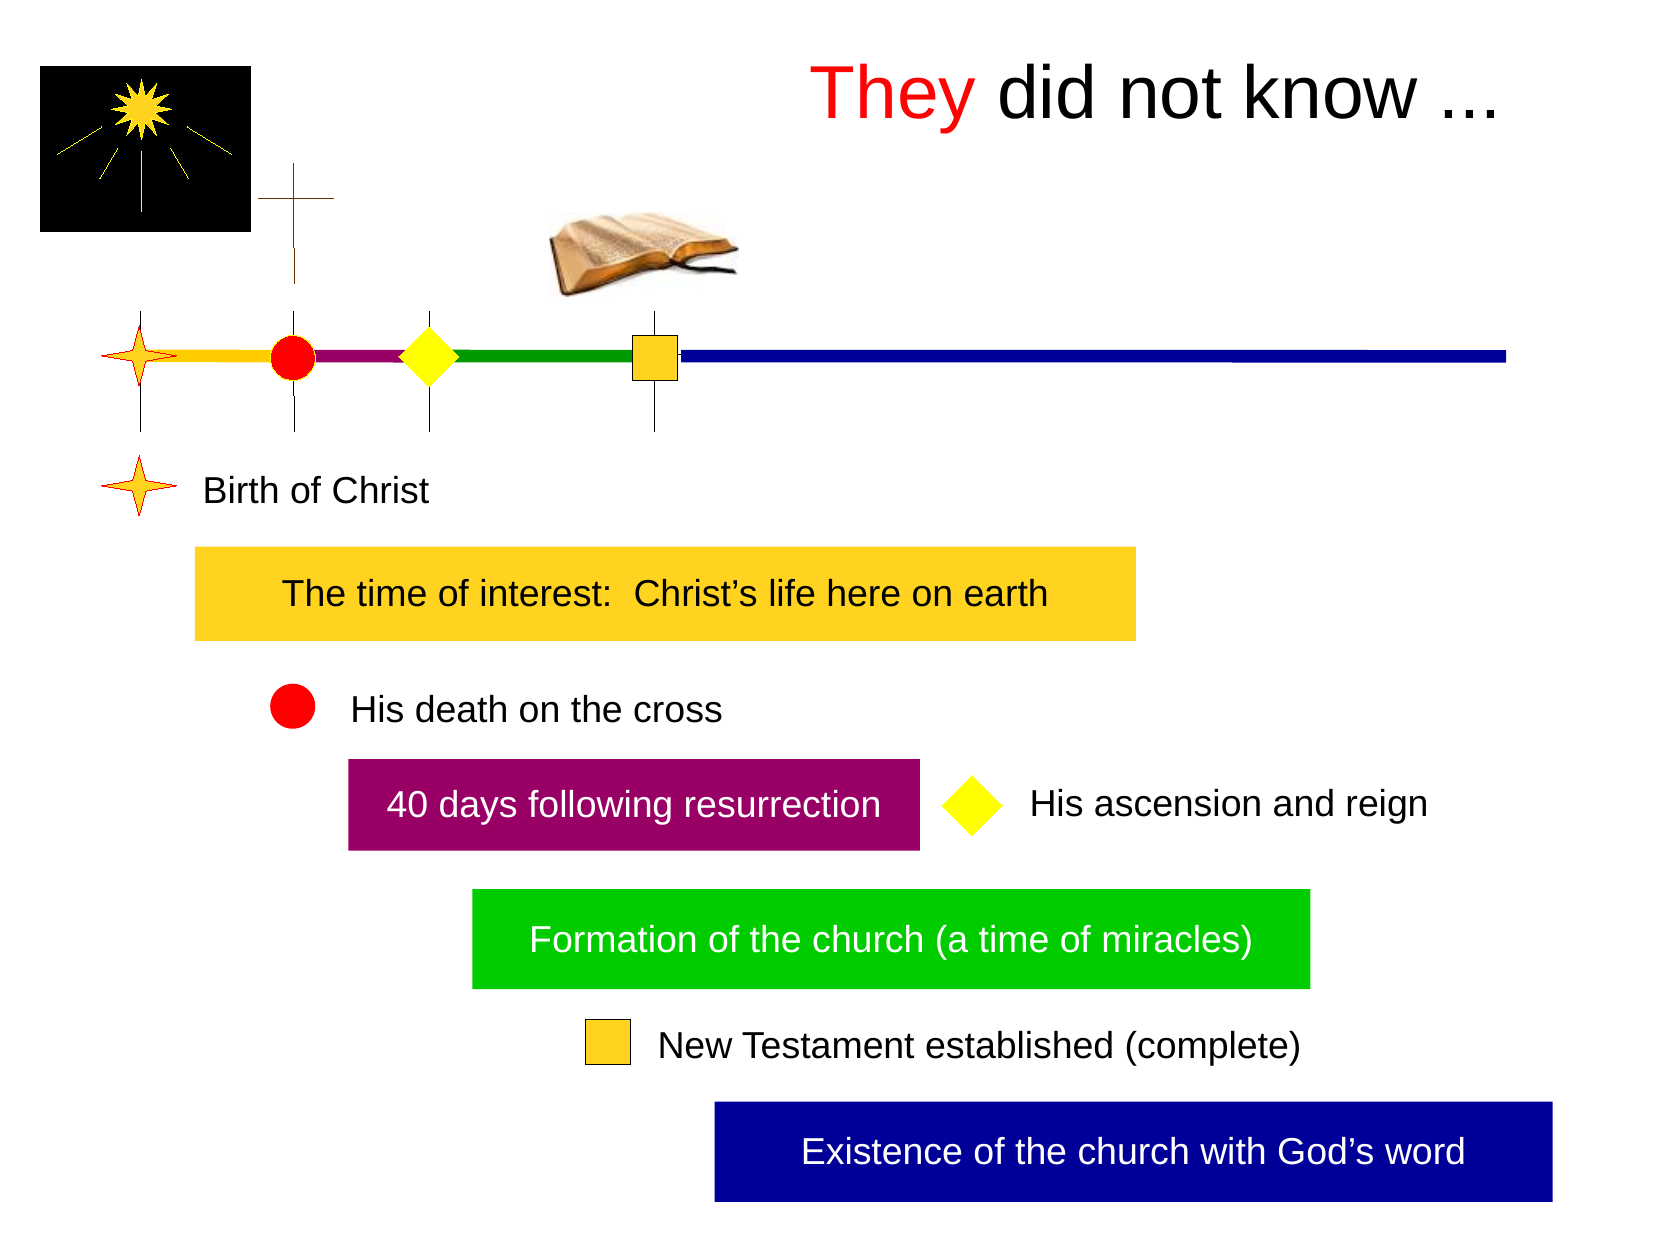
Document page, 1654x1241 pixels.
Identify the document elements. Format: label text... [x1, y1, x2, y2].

text_box They did not know ... [681, 42, 1630, 142]
text_box [585, 1019, 631, 1065]
text_box [942, 775, 1003, 836]
text_box Birth of Christ [188, 462, 496, 520]
text_box Formation of the church (a time of miracles) [472, 889, 1311, 990]
text_box [101, 325, 177, 386]
text_box 40 days following resurrection [348, 759, 920, 851]
text_box His death on the cross [335, 680, 768, 738]
text_box [270, 335, 316, 381]
text_box [398, 326, 459, 387]
text_box [632, 335, 678, 381]
text_box His ascension and reign [1014, 775, 1476, 832]
text_box Existence of the church with God’s word [714, 1101, 1553, 1202]
text_box [40, 66, 251, 232]
text_box [270, 683, 316, 729]
text_box [101, 455, 177, 516]
picture [549, 212, 739, 297]
text_box The time of interest: Christ’s life here on earth [194, 546, 1136, 641]
text_box New Testament established (complete) [642, 1017, 1317, 1075]
